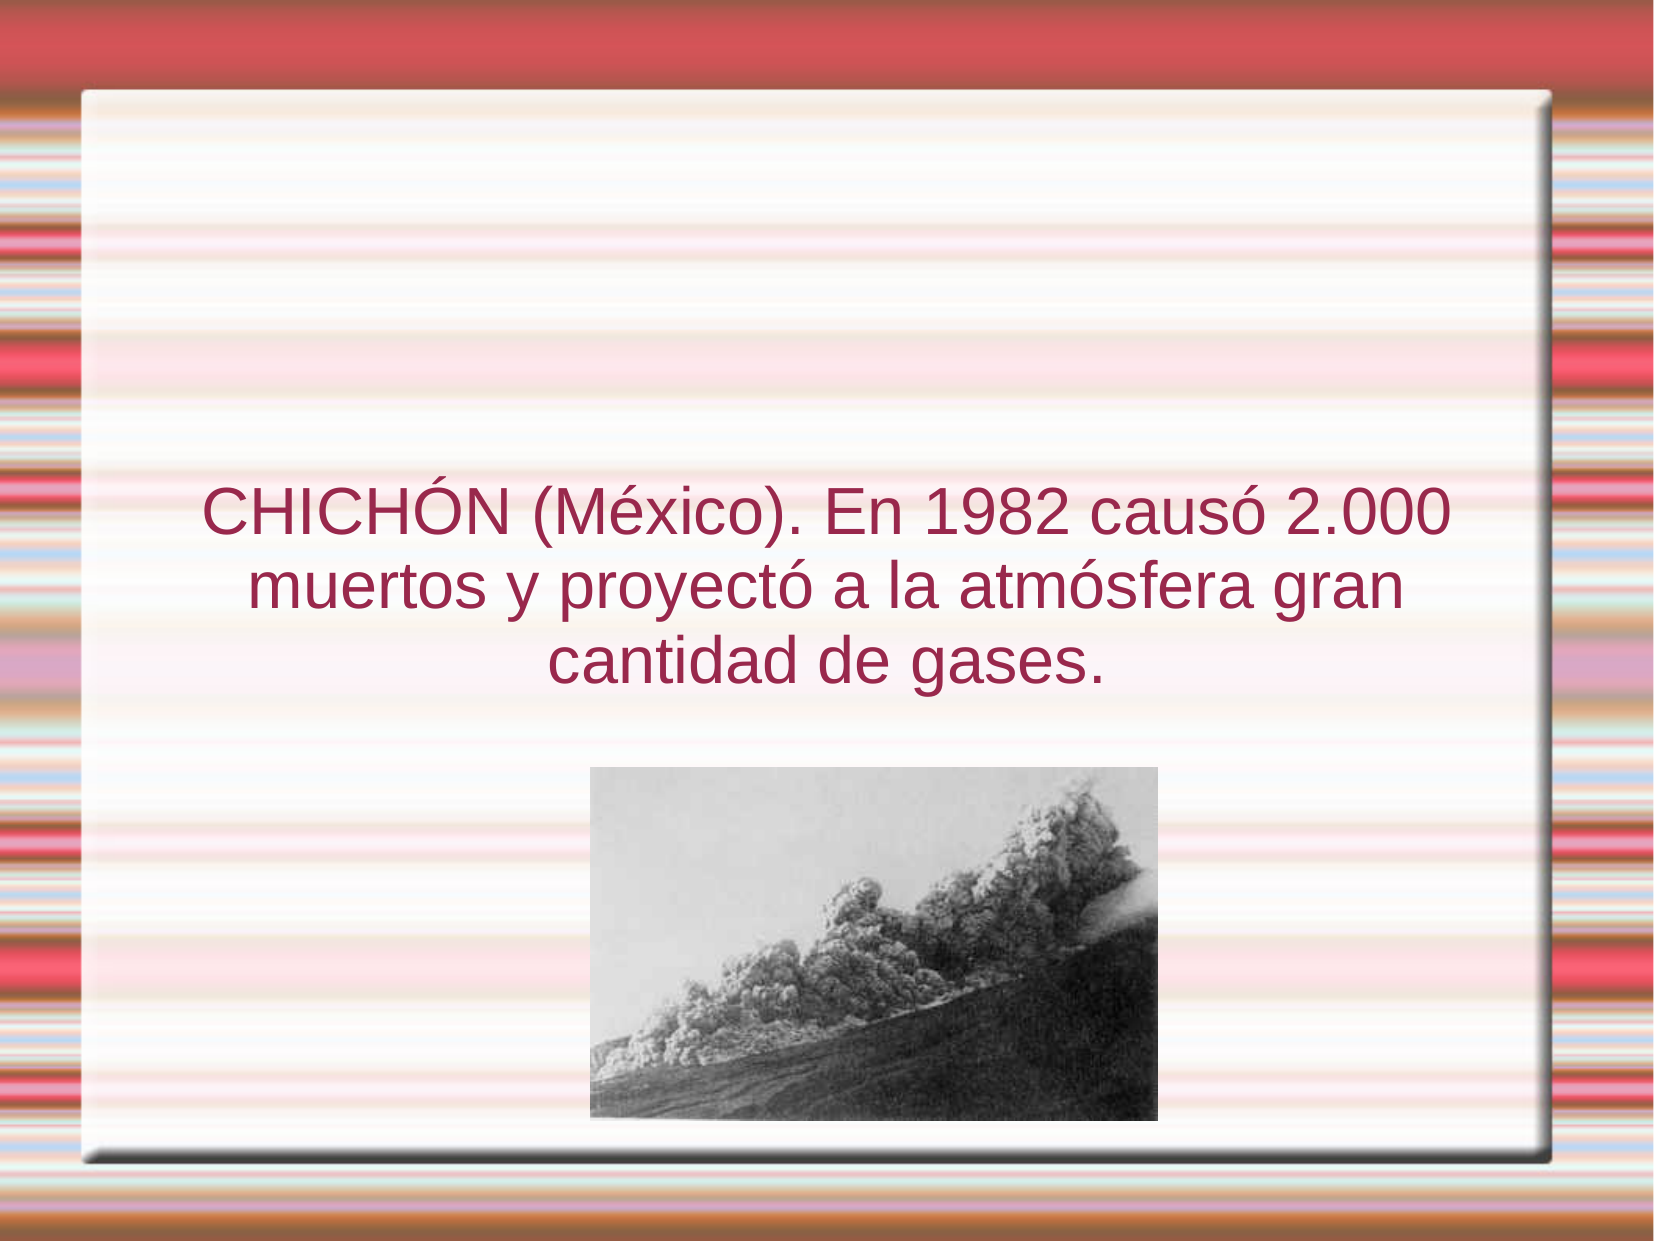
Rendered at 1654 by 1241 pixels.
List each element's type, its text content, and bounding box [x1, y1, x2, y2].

picture [0, 0, 1654, 1241]
subtitle CHICHÓN (México). En 1982 causó 2.000 muertos y proyectó a la atmósfera gran cantidad de gases. [121, 122, 1534, 1125]
